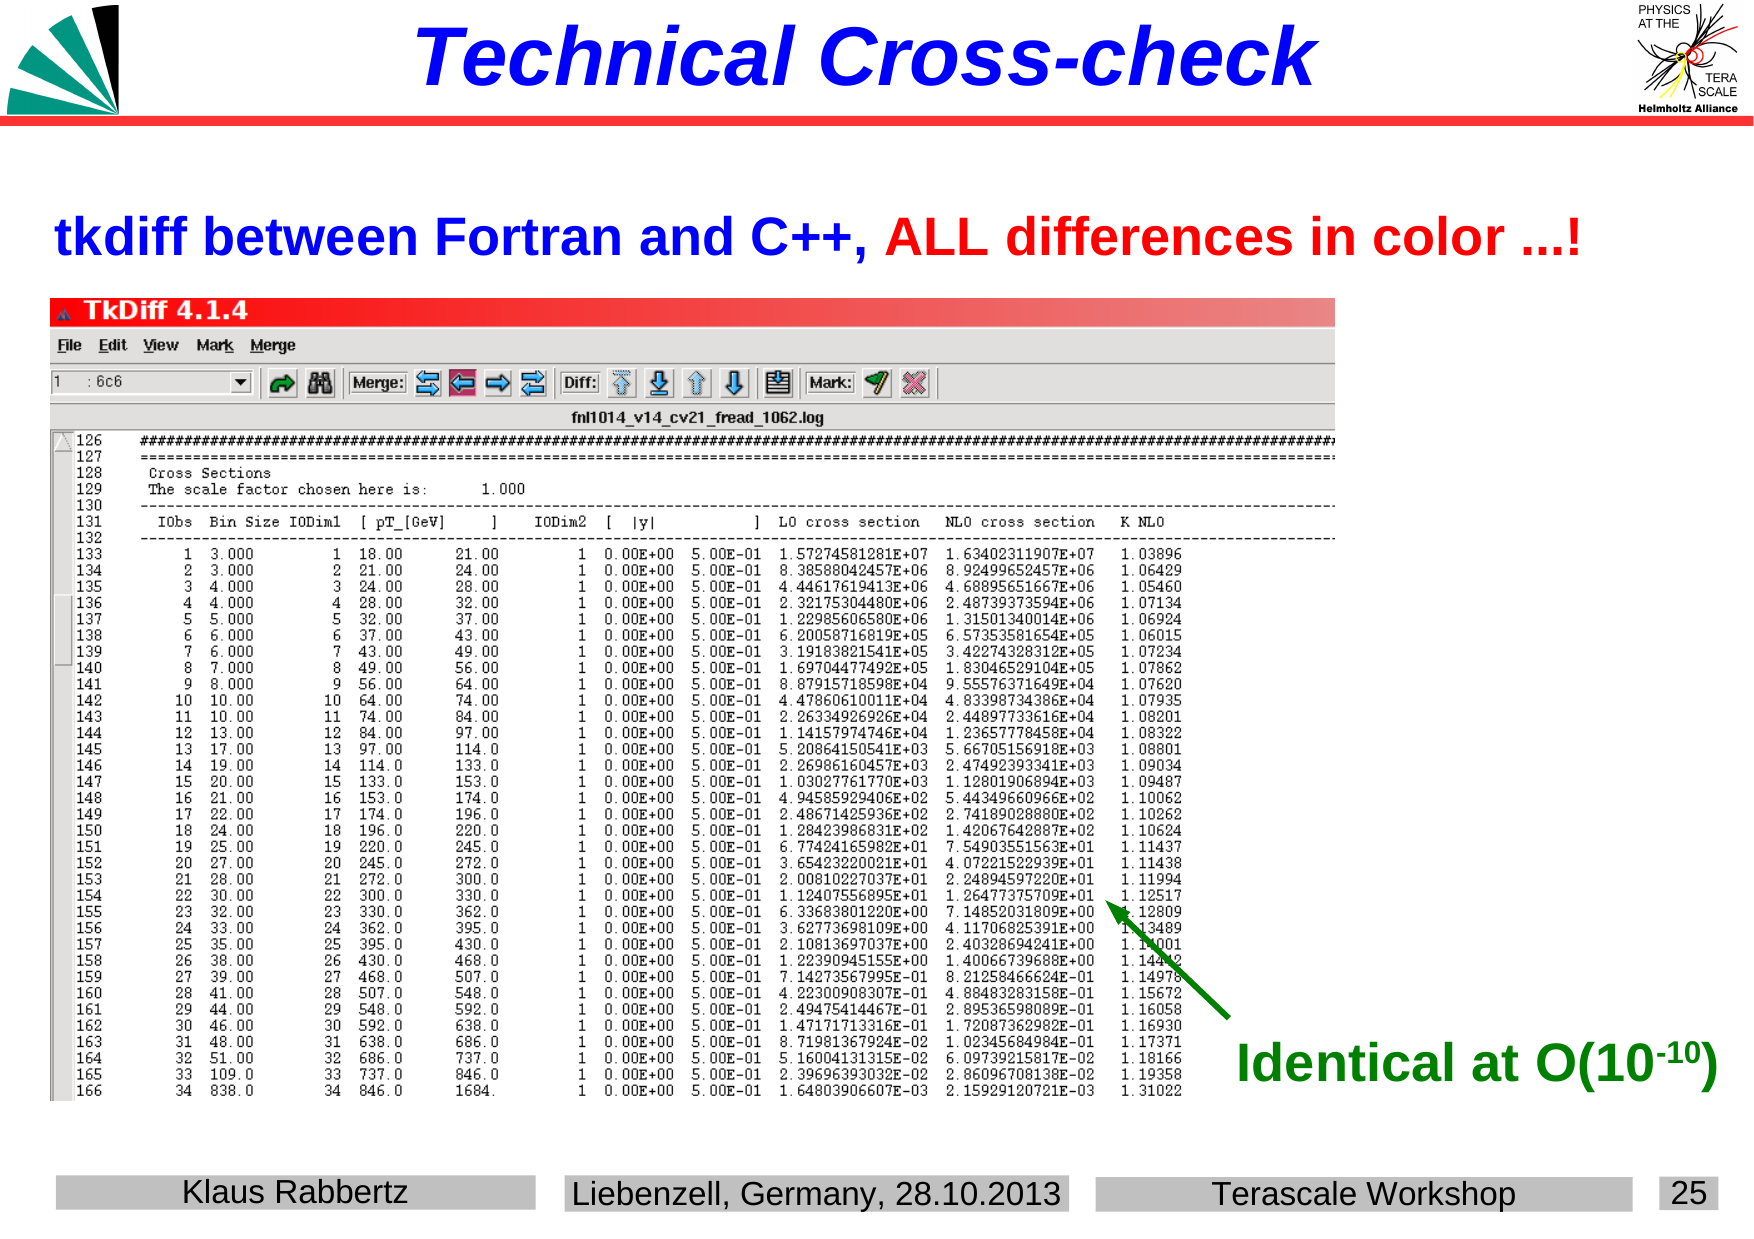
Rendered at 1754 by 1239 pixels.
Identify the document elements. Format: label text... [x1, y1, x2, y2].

picture [7, 5, 119, 116]
title Technical Cross-check [123, 0, 1606, 114]
text_box Identical at O(10-10) [1225, 1026, 1732, 1100]
picture [50, 298, 1335, 1101]
text_box tkdiff between Fortran and C++, ALL differences in color ...! [43, 200, 1597, 274]
picture [1631, 1, 1745, 115]
